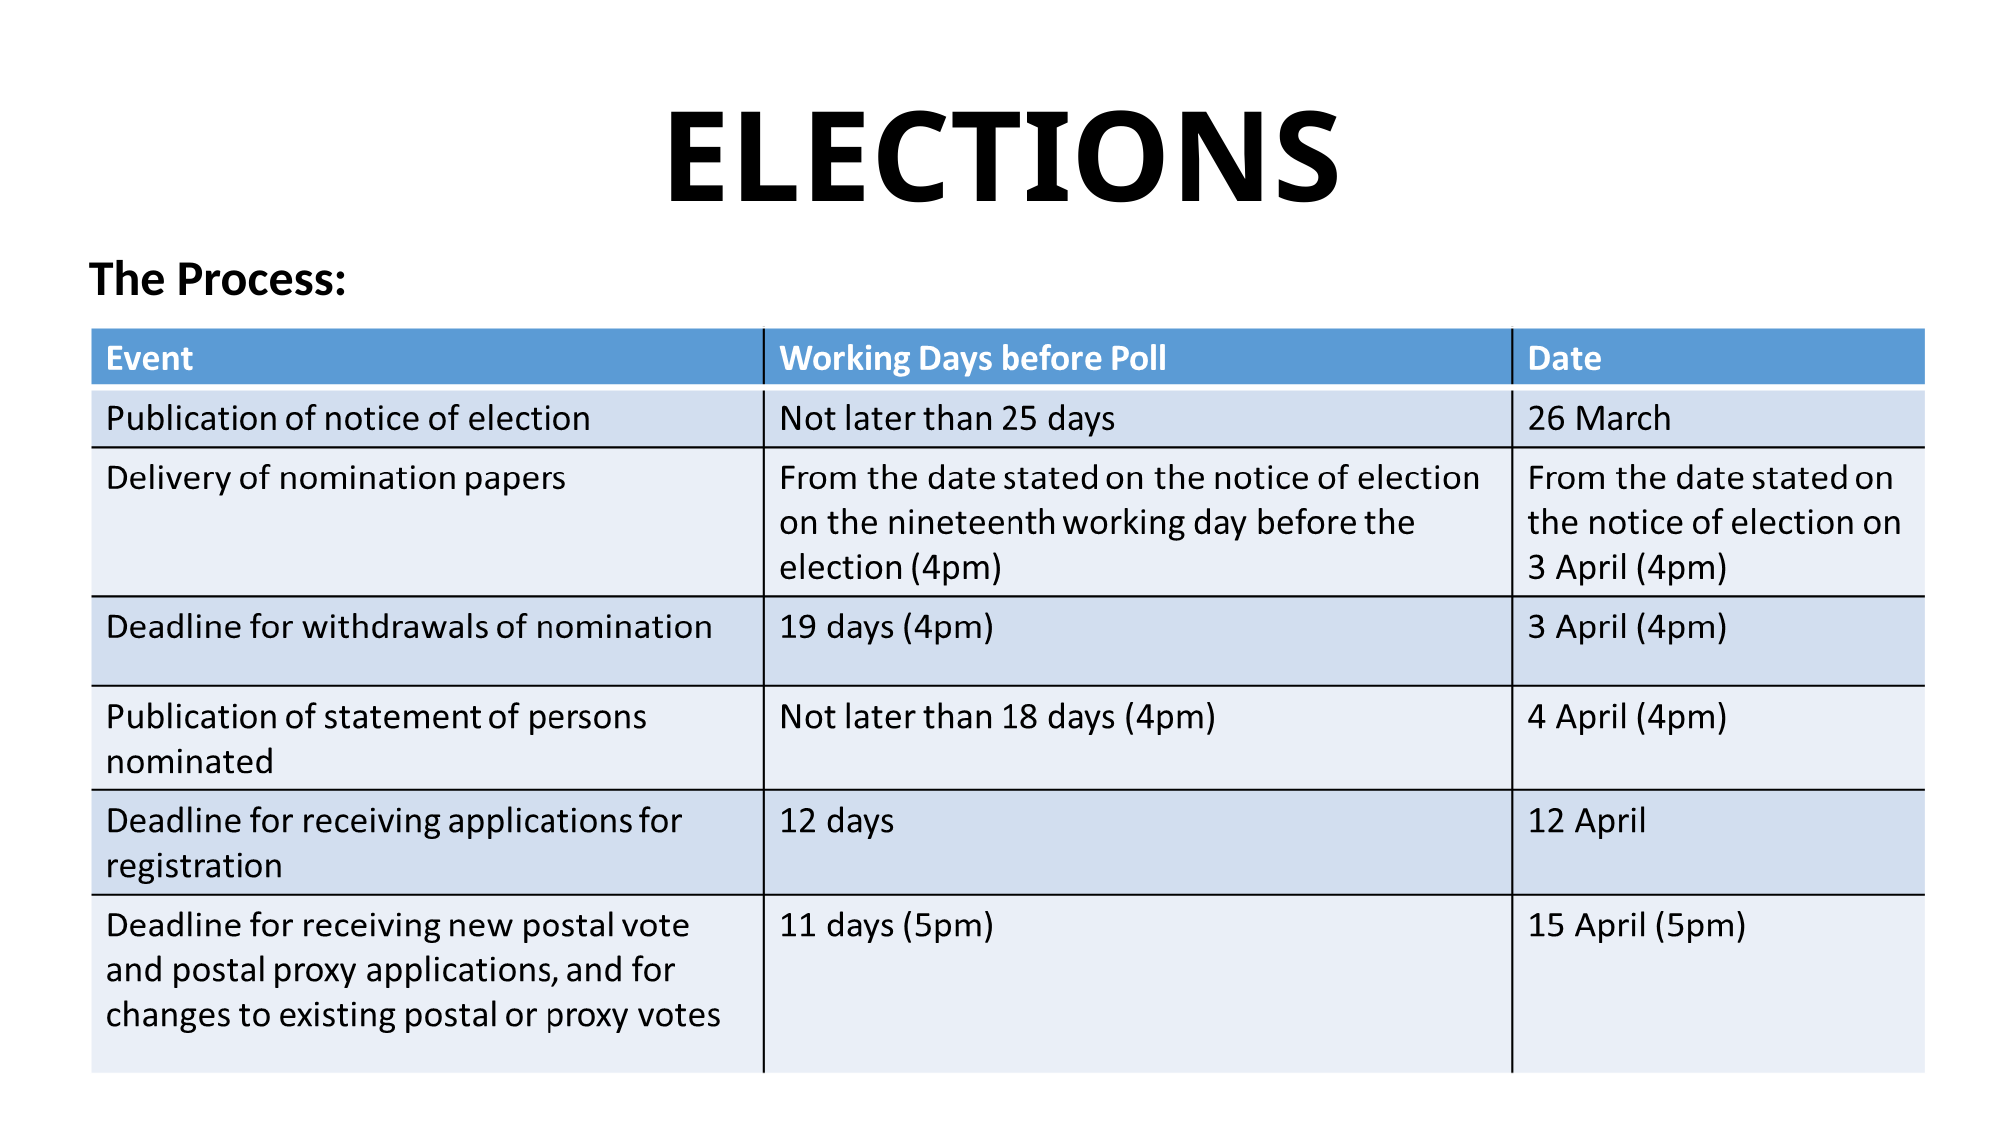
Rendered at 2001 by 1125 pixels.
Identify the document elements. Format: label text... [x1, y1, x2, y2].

title ELECTIONS [73, 43, 1929, 237]
picture [90, 323, 1929, 1074]
subtitle The Process: of election on the nineteenth working day before the election (4p [73, 245, 1929, 1065]
